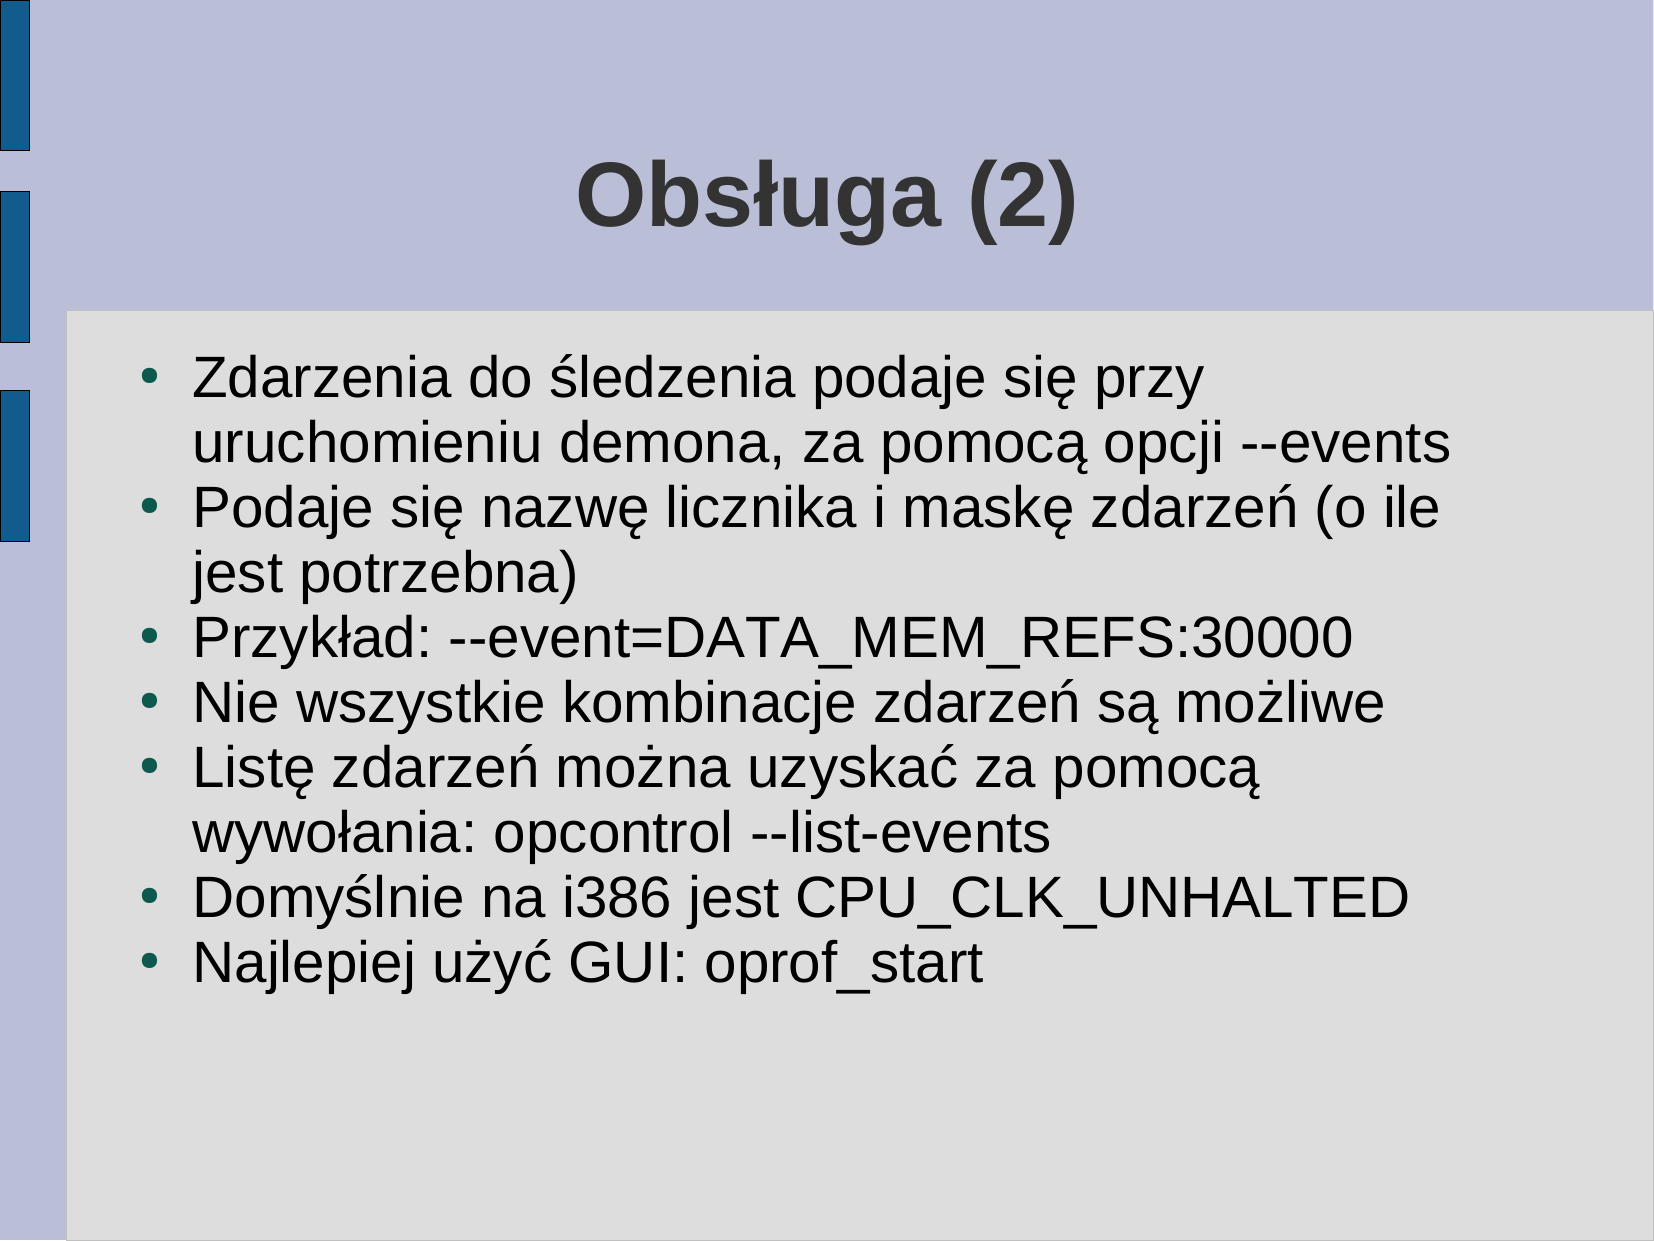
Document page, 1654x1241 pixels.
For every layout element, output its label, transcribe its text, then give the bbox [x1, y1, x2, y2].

title Obsługa (2) [121, 91, 1534, 299]
list Zdarzenia do śledzenia podaje się przy uruchomieniu demona, za pomocą opcji --events Podaje się nazwę licznika i maskę zdarzeń (o ile jest potrzebna) Przykład: --event=DATA_MEM_REFS:30000 Nie wszystkie kombinacje zdarzeń są możliwe Listę zdarzeń można uzyskać za pomocą wywołania: opcontrol --list-events Domyślnie na i386 jest CPU_CLK_UNHALTED Najlepiej użyć GUI: oprof_start [121, 344, 1534, 1127]
